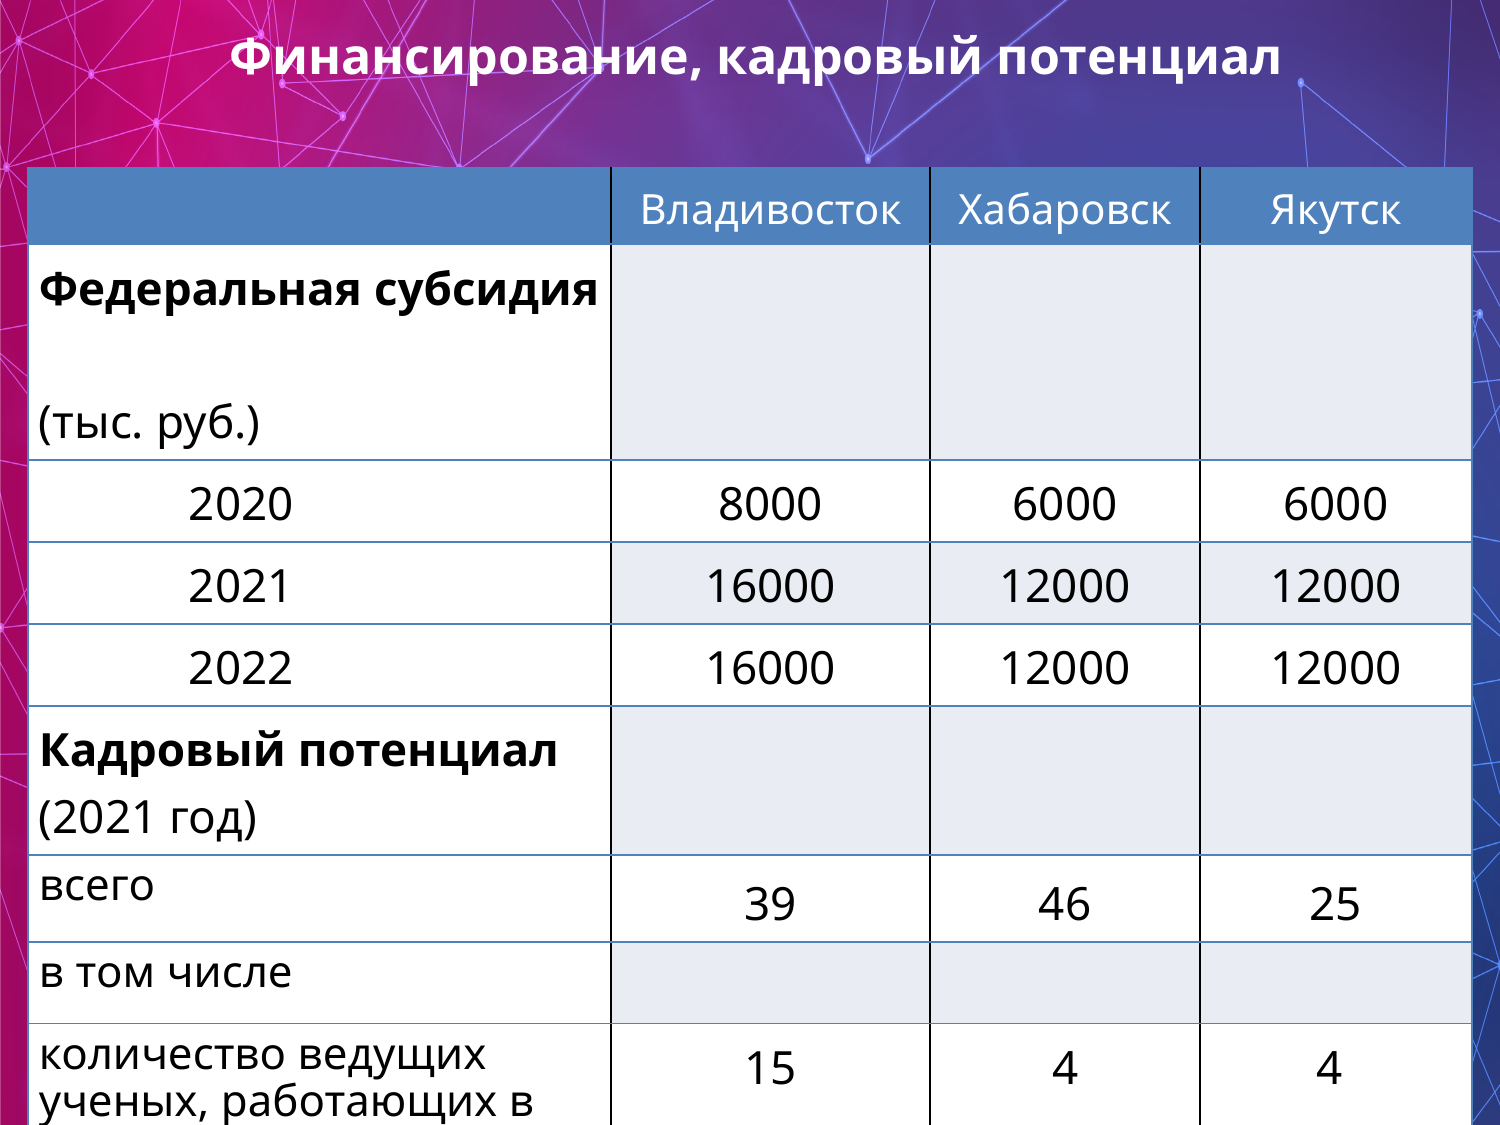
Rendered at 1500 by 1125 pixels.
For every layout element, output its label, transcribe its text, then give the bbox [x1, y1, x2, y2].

picture [0, 0, 1500, 1125]
table_cell [612, 943, 929, 1023]
table_cell 8000 [612, 461, 929, 541]
table_cell количество ведущих ученых, работающих в центре [29, 1024, 610, 1125]
table_cell [612, 245, 929, 459]
table_cell 2020 [29, 461, 610, 541]
table_cell 2022 [29, 625, 610, 705]
table_header [29, 169, 610, 243]
table_cell [612, 707, 929, 854]
table_cell 12000 [931, 543, 1199, 623]
table_cell 4 [931, 1024, 1199, 1125]
table_cell 12000 [1201, 625, 1471, 705]
table_cell 46 [931, 856, 1199, 941]
table_cell 25 [1201, 856, 1471, 941]
table_cell Федеральная субсидия (тыс. руб.) [29, 245, 610, 459]
table_cell Кадровый потенциал (2021 год) [29, 707, 610, 854]
table_cell 4 [1201, 1024, 1471, 1125]
table_cell [931, 943, 1199, 1023]
text_box Финансирование, кадровый потенциал [58, 17, 1454, 92]
table_cell [1201, 943, 1471, 1023]
table_cell 6000 [931, 461, 1199, 541]
table_cell 16000 [612, 543, 929, 623]
table_cell 2021 [29, 543, 610, 623]
table_cell 12000 [1201, 543, 1471, 623]
table_cell [1201, 707, 1471, 854]
table_cell 16000 [612, 625, 929, 705]
table_header Владивосток [612, 169, 929, 243]
table_header Якутск [1201, 169, 1471, 243]
table_cell 39 [612, 856, 929, 941]
table_cell всего [29, 856, 610, 941]
table_cell в том числе [29, 943, 610, 1023]
table_cell [1201, 245, 1471, 459]
table_header Хабаровск [931, 169, 1199, 243]
table_cell 15 [612, 1024, 929, 1125]
table_cell [931, 707, 1199, 854]
table_cell 6000 [1201, 461, 1471, 541]
table_cell 12000 [931, 625, 1199, 705]
table_cell [931, 245, 1199, 459]
